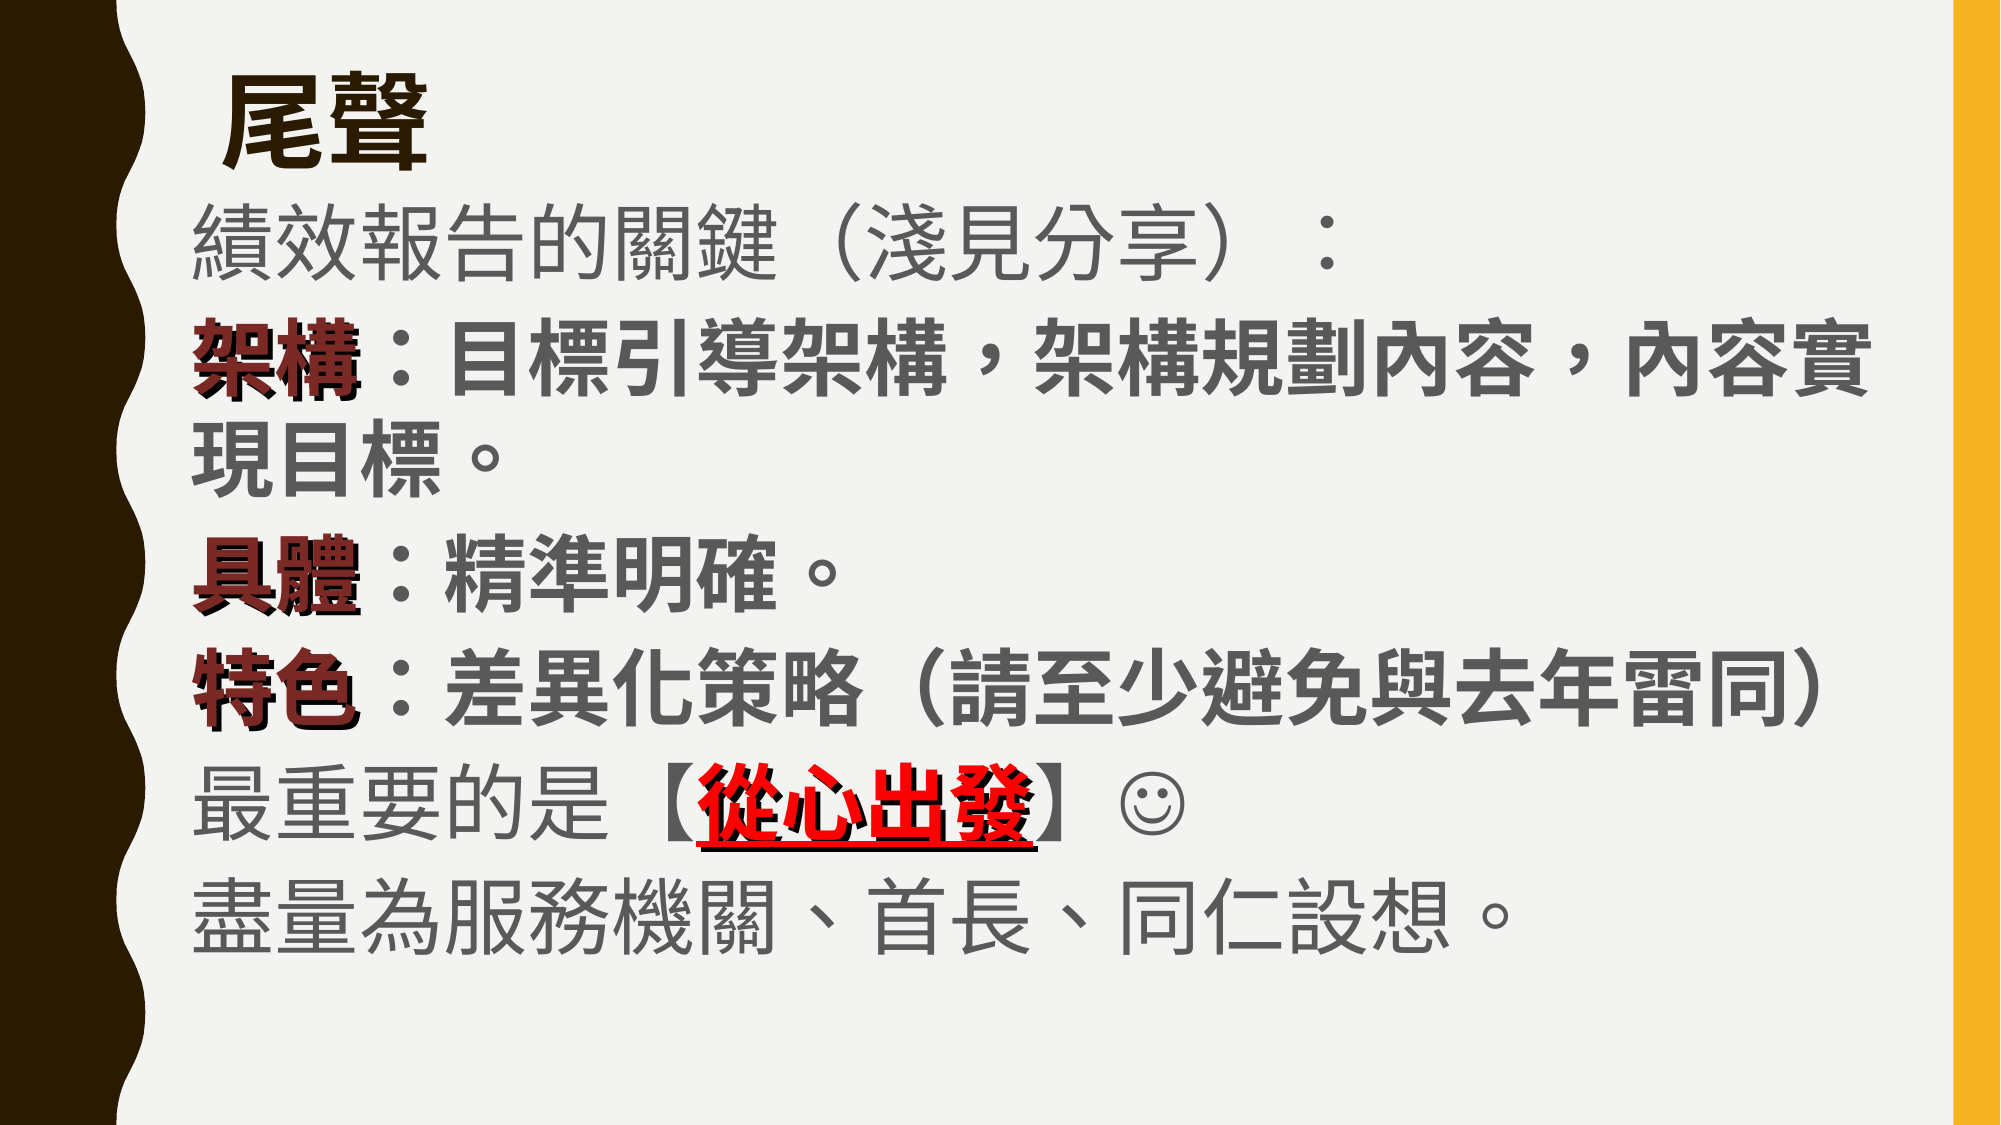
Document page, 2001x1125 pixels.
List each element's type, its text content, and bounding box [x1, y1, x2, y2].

title 尾聲 [205, 62, 1875, 183]
list 績效報告的關鍵（淺見分享）： 架構：目標引導架構，架構規劃內容，內容實現目標。 具體：精準明確。 特色：差異化策略（請至少避免與去年雷同） 最重要的是【從心出發】 盡量為服務機關、首長、同仁設想。 [175, 183, 1917, 1068]
